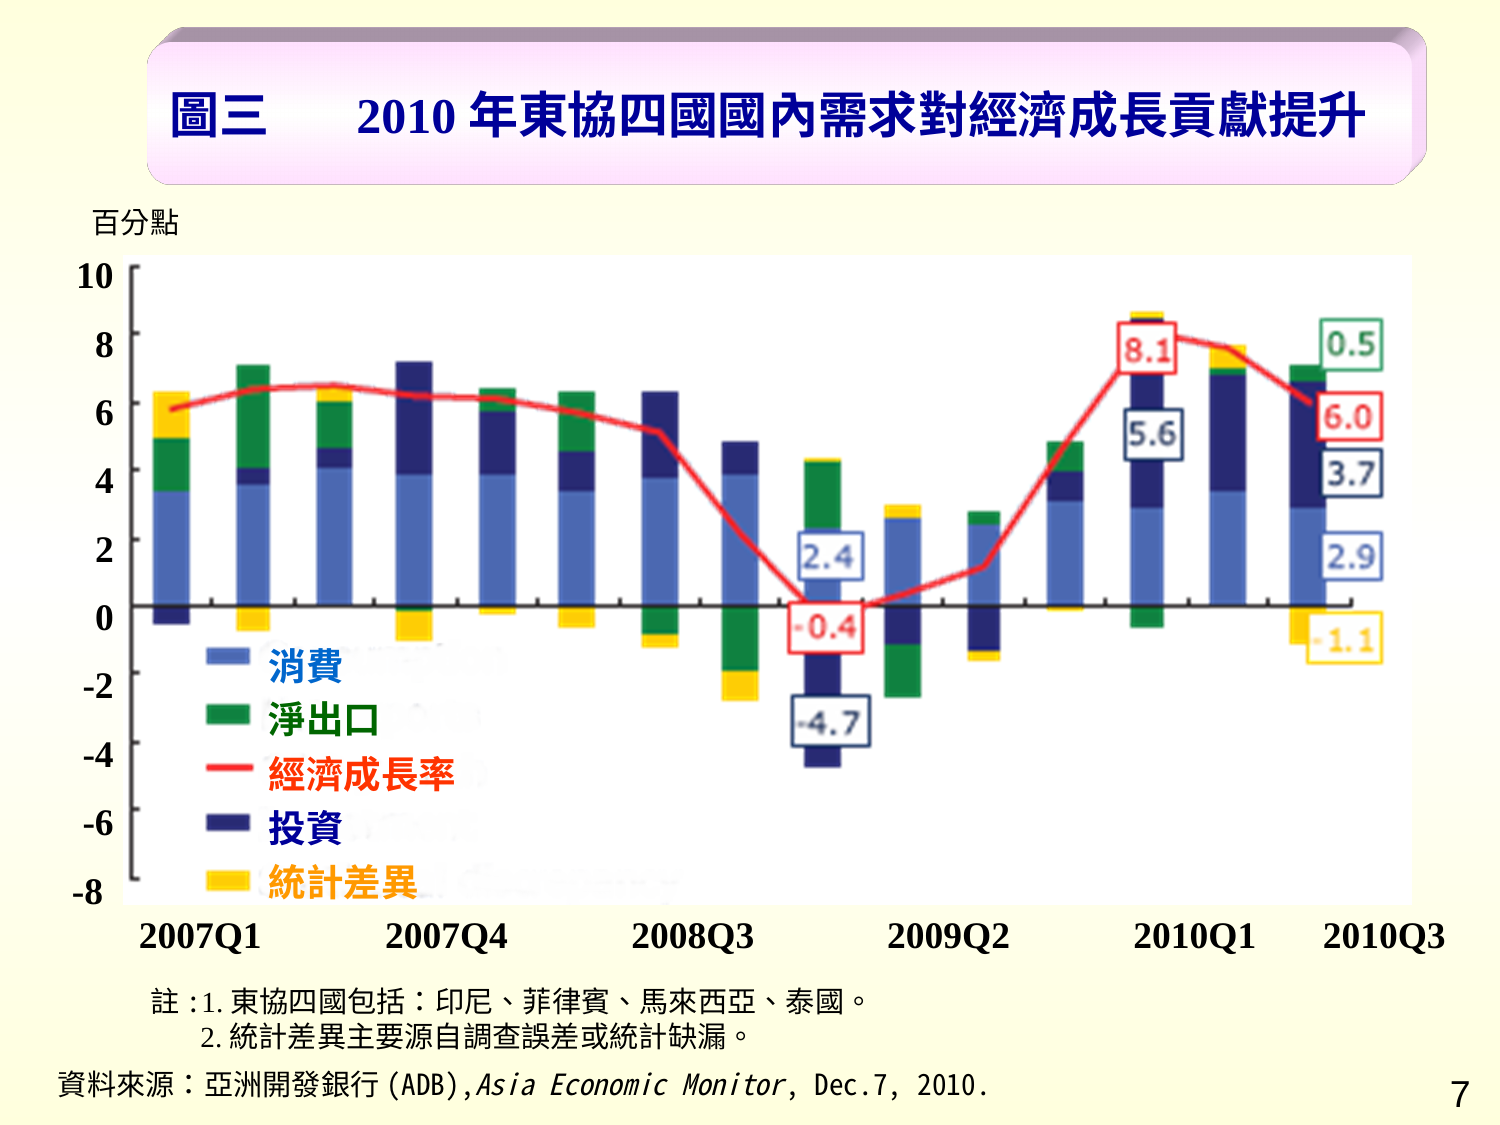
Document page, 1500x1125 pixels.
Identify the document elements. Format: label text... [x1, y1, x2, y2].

text_box 資料來源：亞洲開發銀行(ADB),Asia Economic Monitor, Dec.7, 2010. [43, 1058, 1070, 1125]
text_box 註:1.東協四國包括：印尼、菲律賓、馬來西亞、泰國。 2.統計差異主要源自調查誤差或統計缺漏。 [135, 976, 1258, 1062]
text_box 2007Q1 2007Q4 2008Q3 2009Q2 2010Q1 2010Q3 [123, 903, 1471, 965]
text_box 消費 淨出口 經濟成長率 投資 統計差異 [253, 628, 668, 912]
text_box 10 8 6 4 2 0 -2 -4 -6 -8 [53, 243, 129, 920]
text_box 百分點 [76, 196, 308, 247]
chart [123, 255, 1412, 905]
